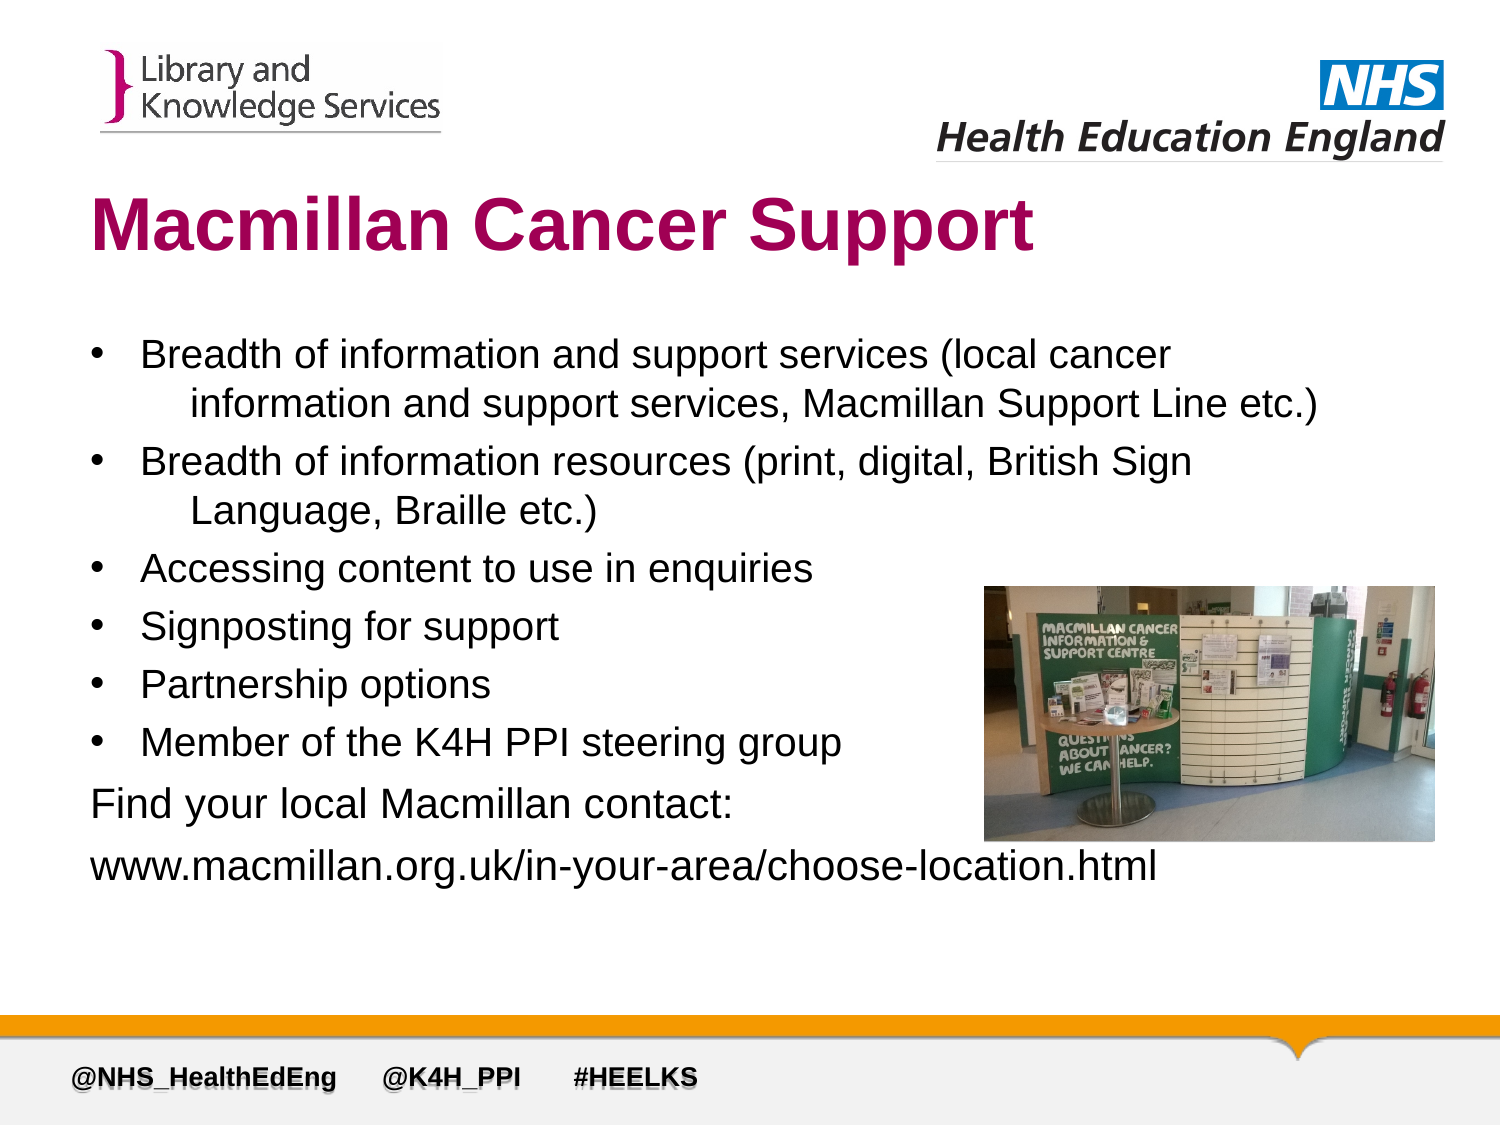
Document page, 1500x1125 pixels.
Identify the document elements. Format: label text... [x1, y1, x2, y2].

title Macmillan Cancer Support [85, 146, 1361, 258]
picture [984, 587, 1435, 841]
text_box @NHS_HealthEdEng @K4H_PPI #HEELKS [55, 1052, 932, 1113]
picture [100, 42, 443, 131]
list Breadth of information and support services (local cancer information and support services, Macmillan Support Line etc.) Breadth of information resources (print, digital, British Sign Language, Braille etc.) Accessing content to use in enquiries Signposting for support Partnership options Member of the K4H PPI steering group Find your local Macmillan contact: www.macmillan.org.uk/in-your-area/choose-location.html [75, 281, 1435, 979]
